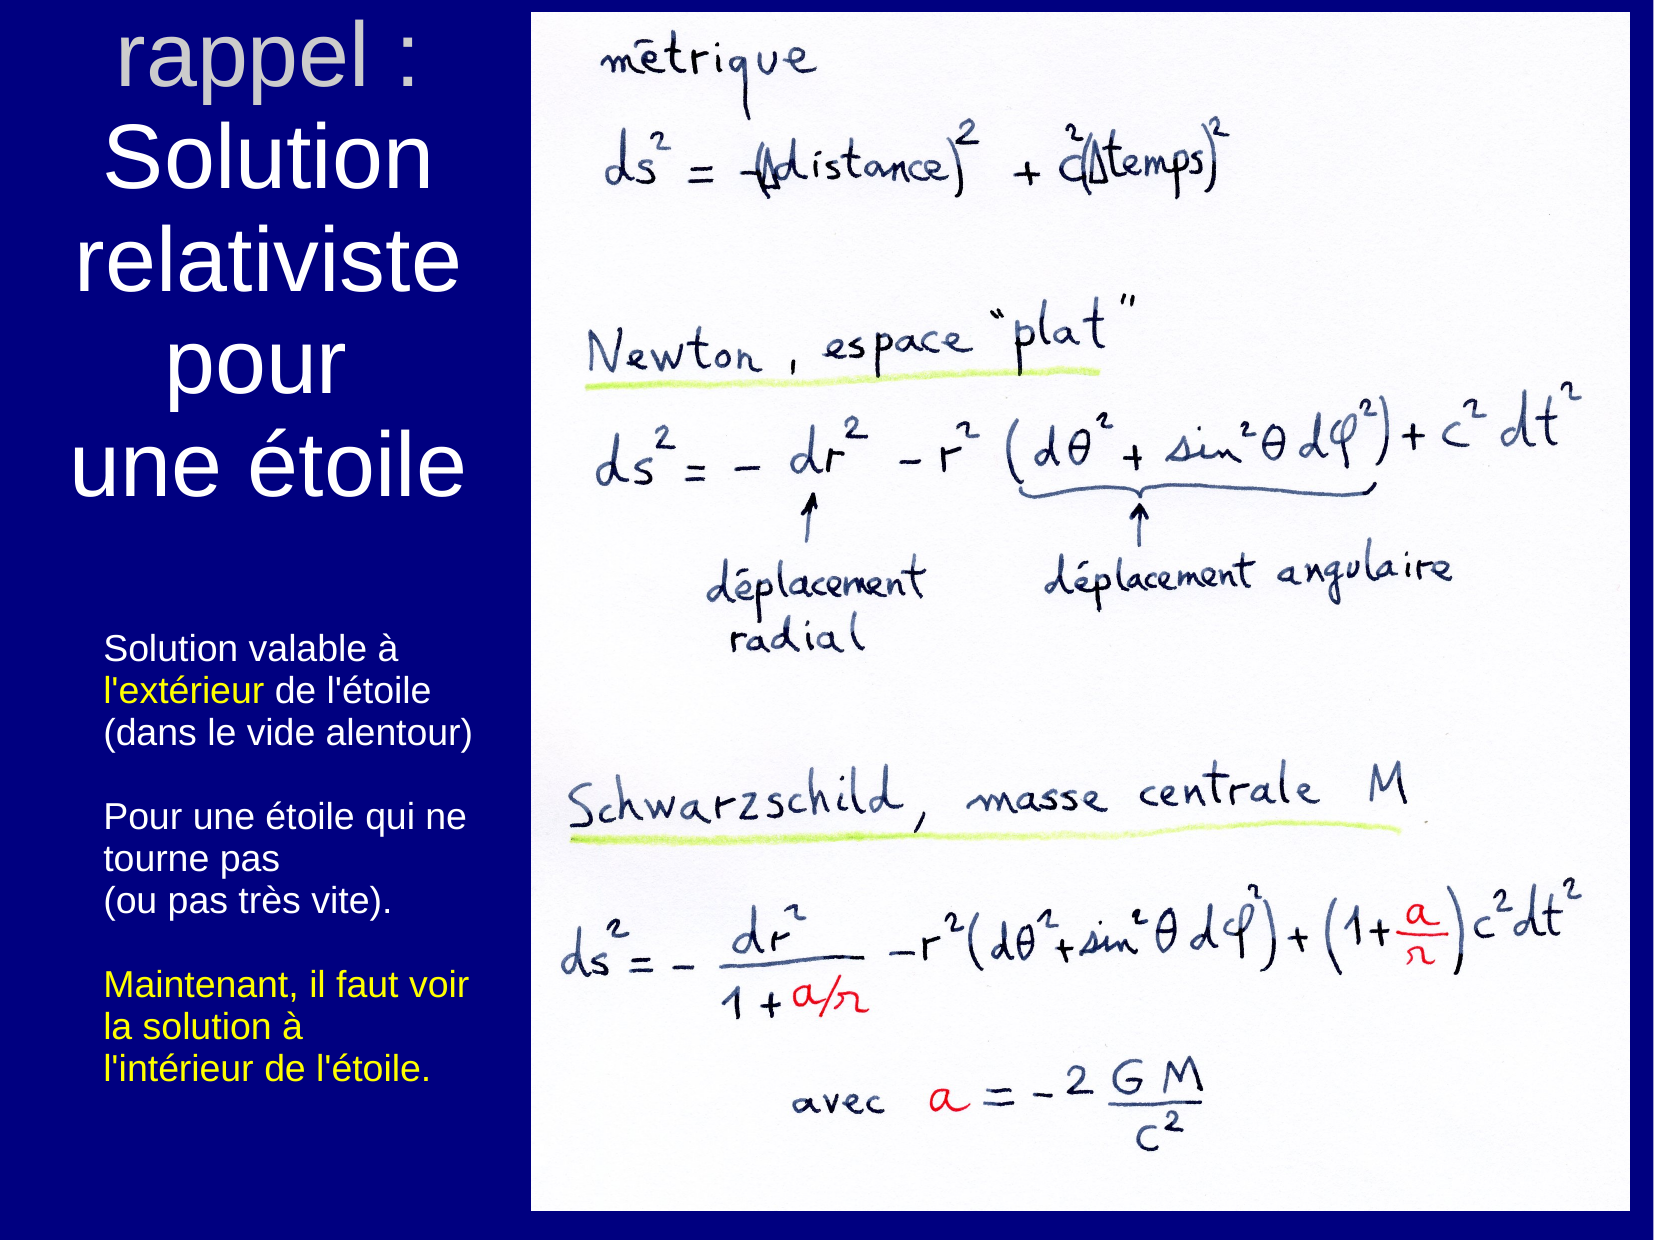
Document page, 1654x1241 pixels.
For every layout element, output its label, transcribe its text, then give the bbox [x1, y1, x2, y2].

title rappel : Solution relativiste pour une étoile [0, 3, 538, 516]
text_box Solution valable à l'extérieur de l'étoile (dans le vide alentour) Pour une étoile qui ne tourne pas (ou pas très vite). Maintenant, il faut voir la solution à l'intérieur de l'étoile. [88, 620, 496, 1098]
picture [531, 12, 1630, 1211]
